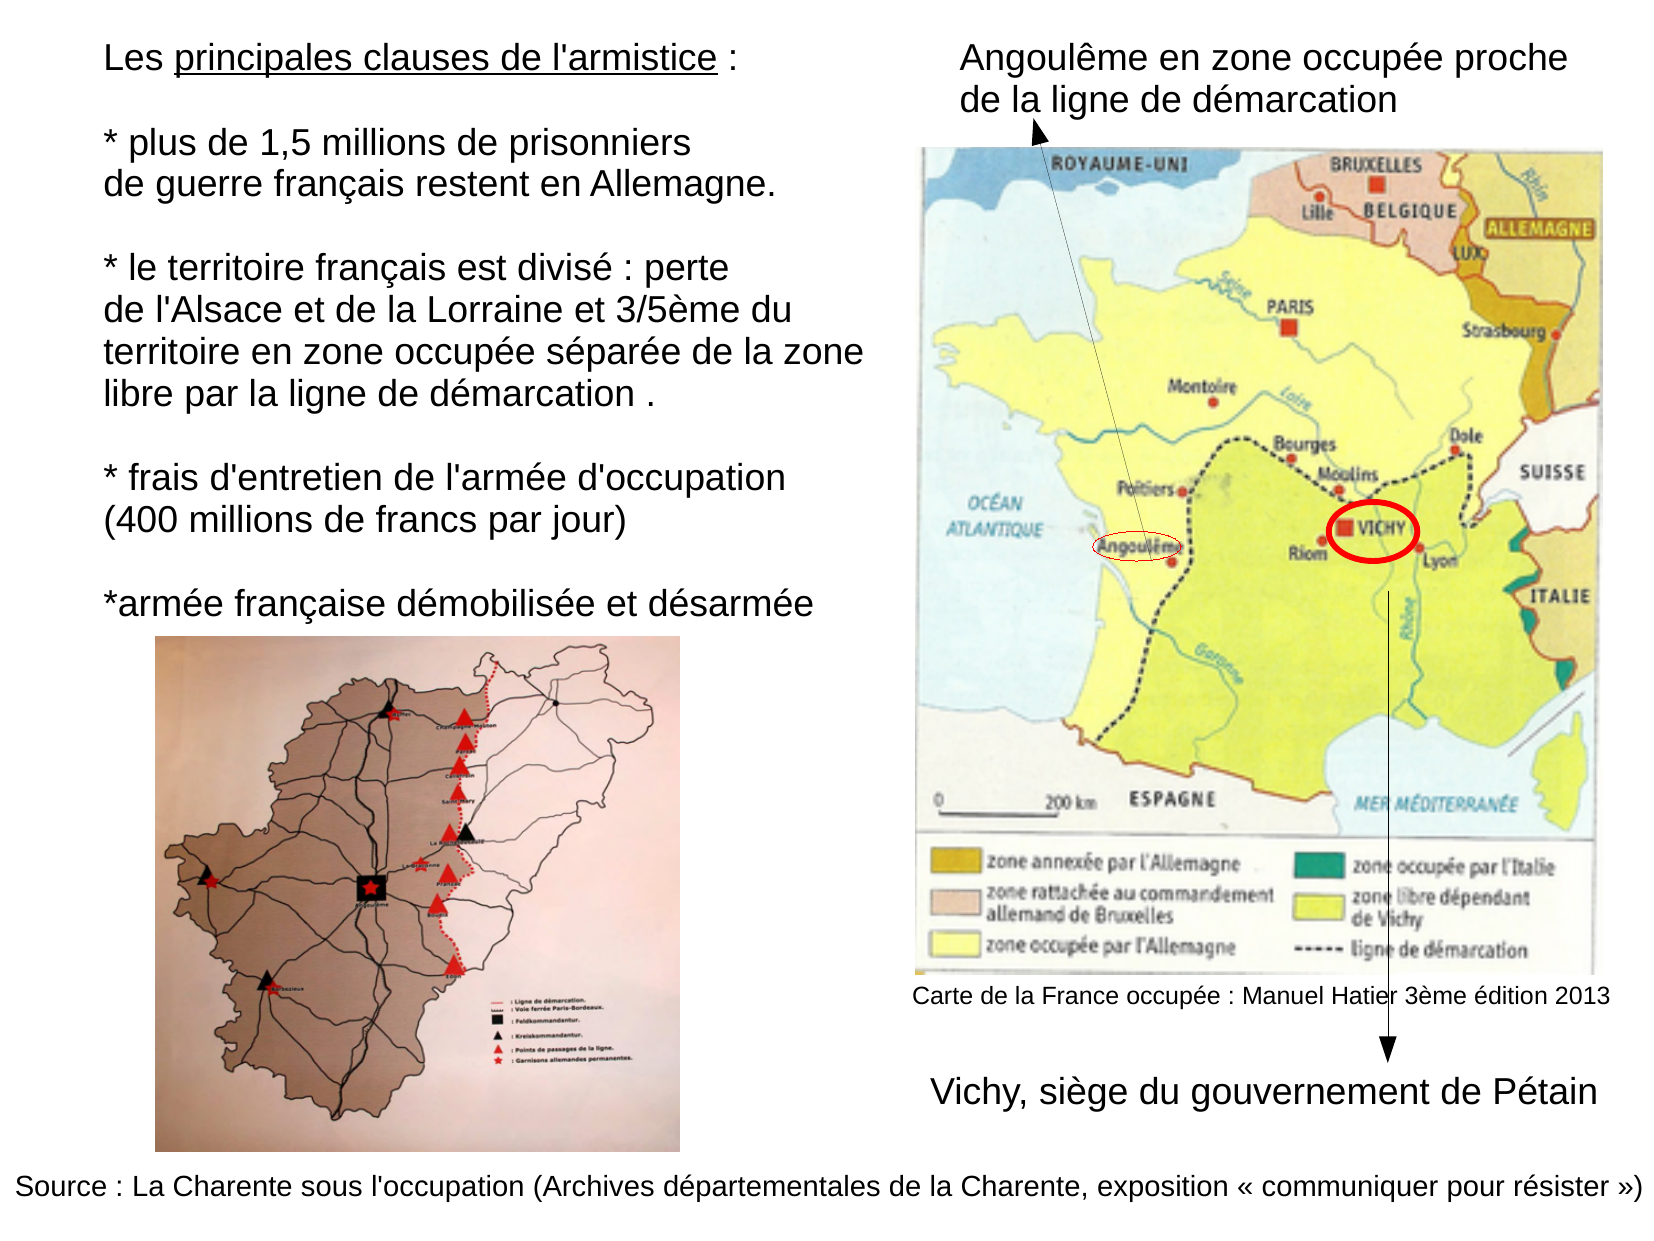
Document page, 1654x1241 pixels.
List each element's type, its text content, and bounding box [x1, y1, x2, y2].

text_box Carte de la France occupée : Manuel Hatier 3ème édition 2013 [897, 974, 1628, 1018]
picture [155, 636, 680, 1152]
text_box Vichy, siège du gouvernement de Pétain [915, 1062, 1654, 1120]
text_box Source : La Charente sous l'occupation (Archives départementales de la Charente, exposition « communiquer pour résister ») [0, 1163, 1654, 1211]
picture [915, 147, 1603, 974]
text_box Les principales clauses de l'armistice : * plus de 1,5 millions de prisonniers de guerre français restent en Allemagne. * le territoire français est divisé : perte de l'Alsace et de la Lorraine et 3/5ème du territoire en zone occupée séparée de la zone libre par la ligne de démarcation . * frais d'entretien de l'armée d'occupation (400 millions de francs par jour) *armée française démobilisée et désarmée [88, 29, 947, 752]
text_box Angoulême en zone occupée proche de la ligne de démarcation [944, 29, 1584, 129]
